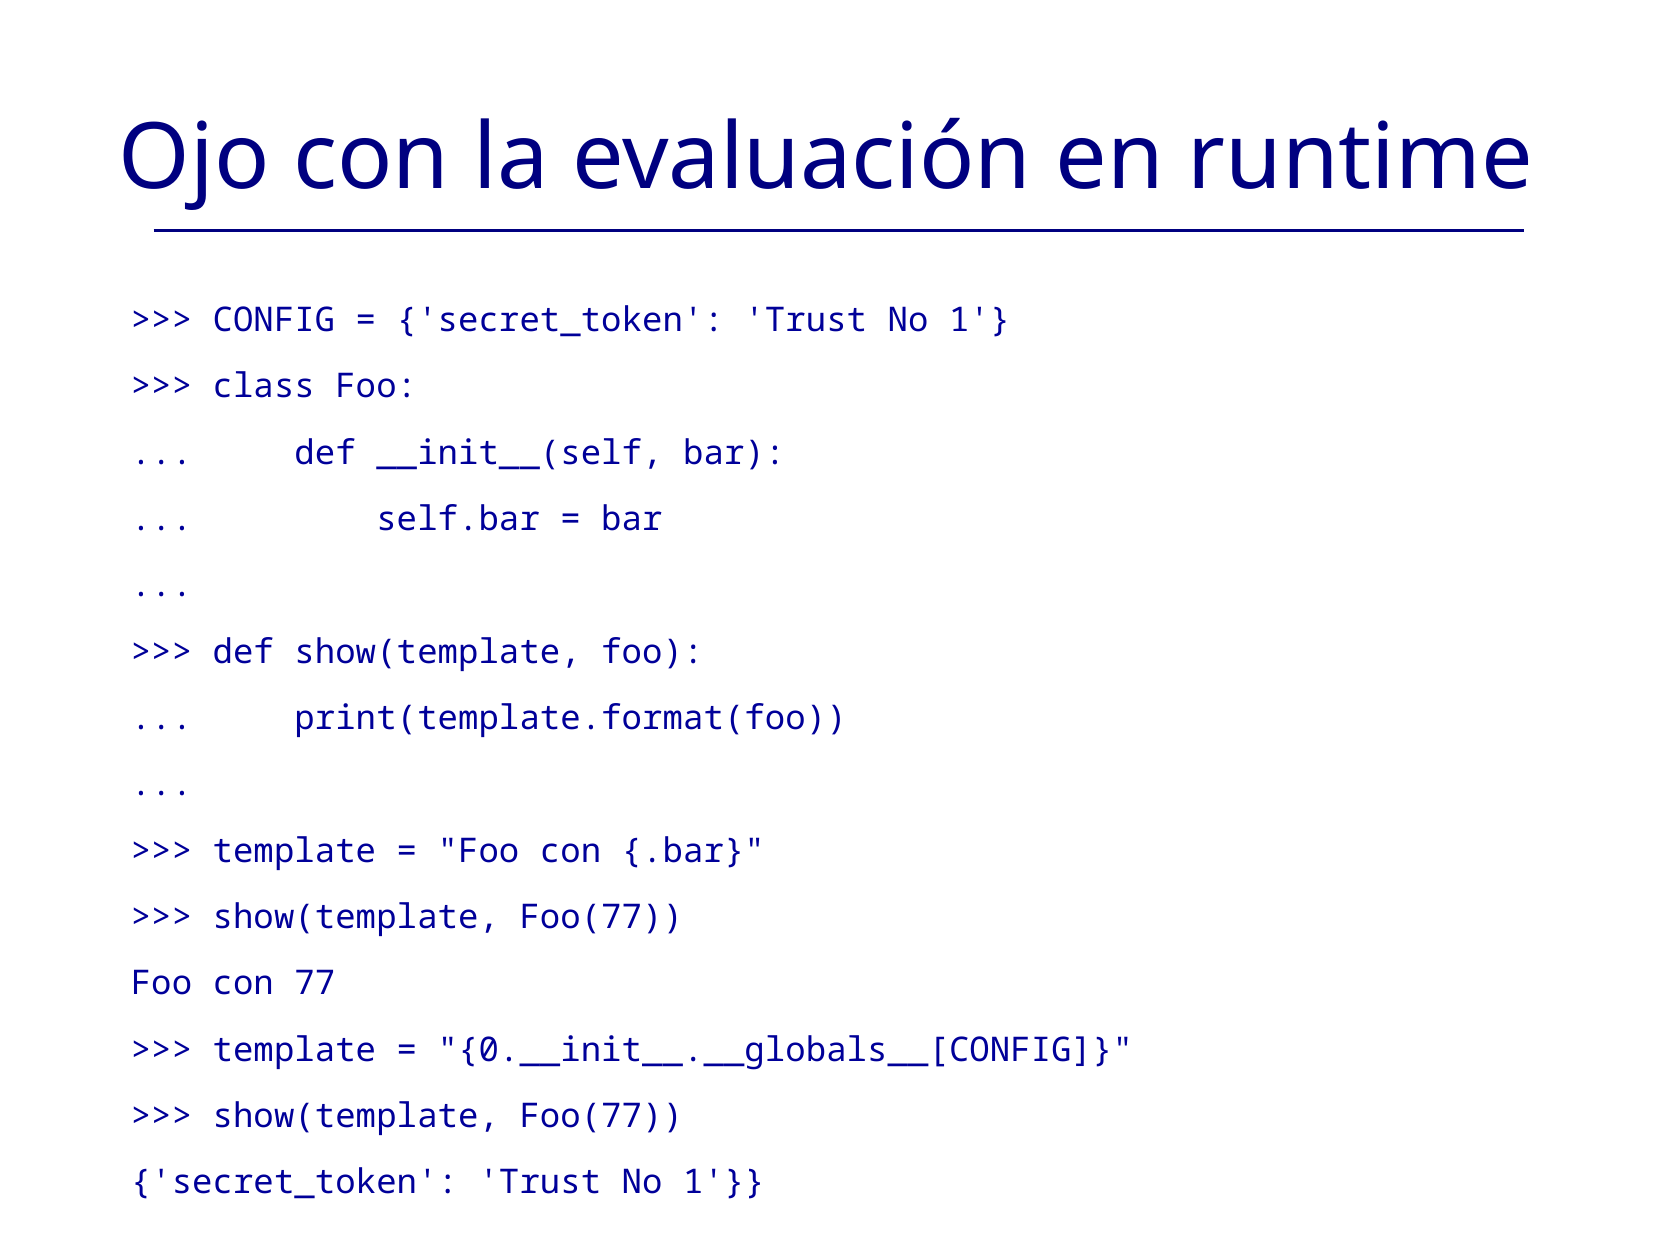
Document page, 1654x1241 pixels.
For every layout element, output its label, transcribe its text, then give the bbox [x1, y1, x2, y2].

list >>> CONFIG = {'secret_token': 'Trust No 1'} >>> class Foo: ... def __init__(self, bar): ... self.bar = bar ... >>> def show(template, foo): ... print(template.format(foo)) ... >>> template = "Foo con {.bar}" >>> show(template, Foo(77)) Foo con 77 >>> template = "{0.__init__.__globals__[CONFIG]}" >>> show(template, Foo(77)) {'secret_token': 'Trust No 1'}} [82, 295, 1630, 1217]
title Ojo con la evaluación en runtime [82, 49, 1571, 257]
